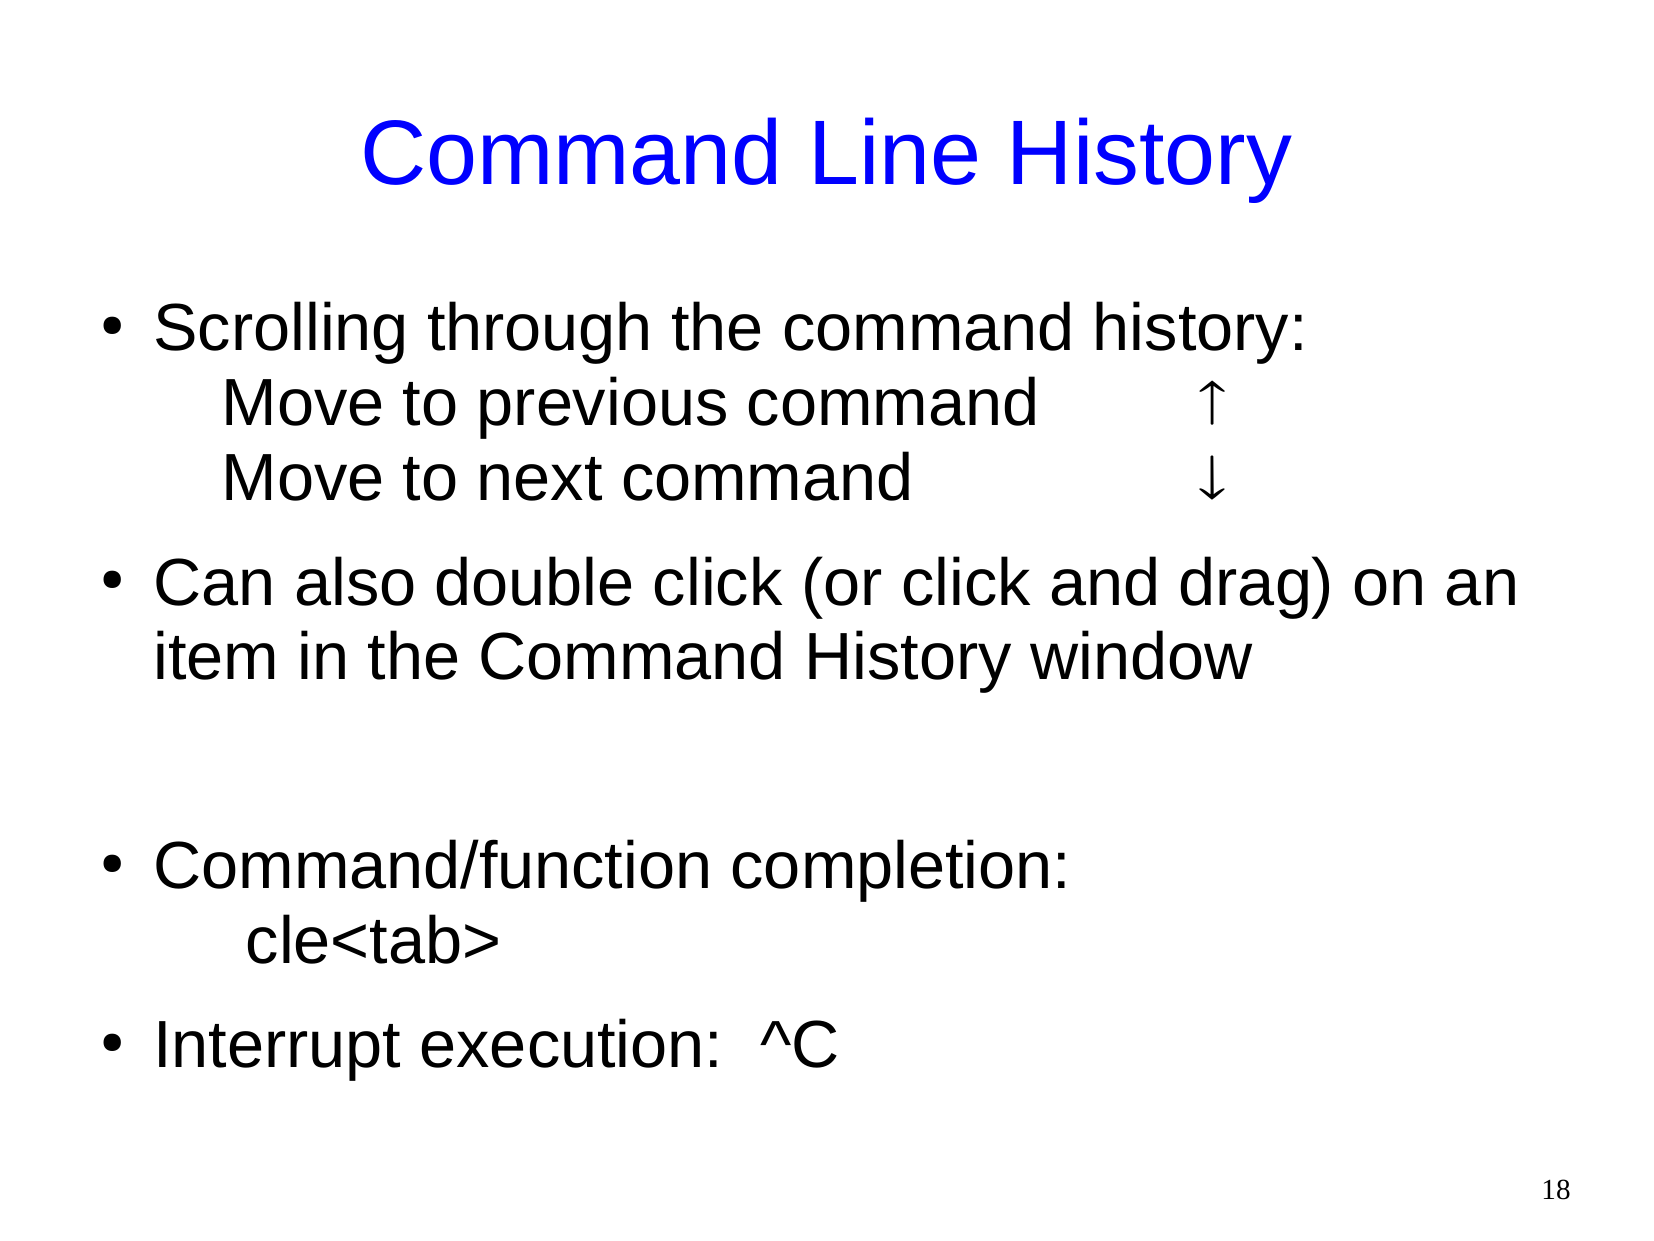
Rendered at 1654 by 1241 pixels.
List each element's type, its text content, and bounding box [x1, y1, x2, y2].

title Command Line History [82, 49, 1571, 257]
list Scrolling through the command history: Move to previous command ­ Move to next command ¯ Can also double click (or click and drag) on an item in the Command History window Command/function completion: cle<tab> Interrupt execution: ^C [82, 290, 1571, 1157]
